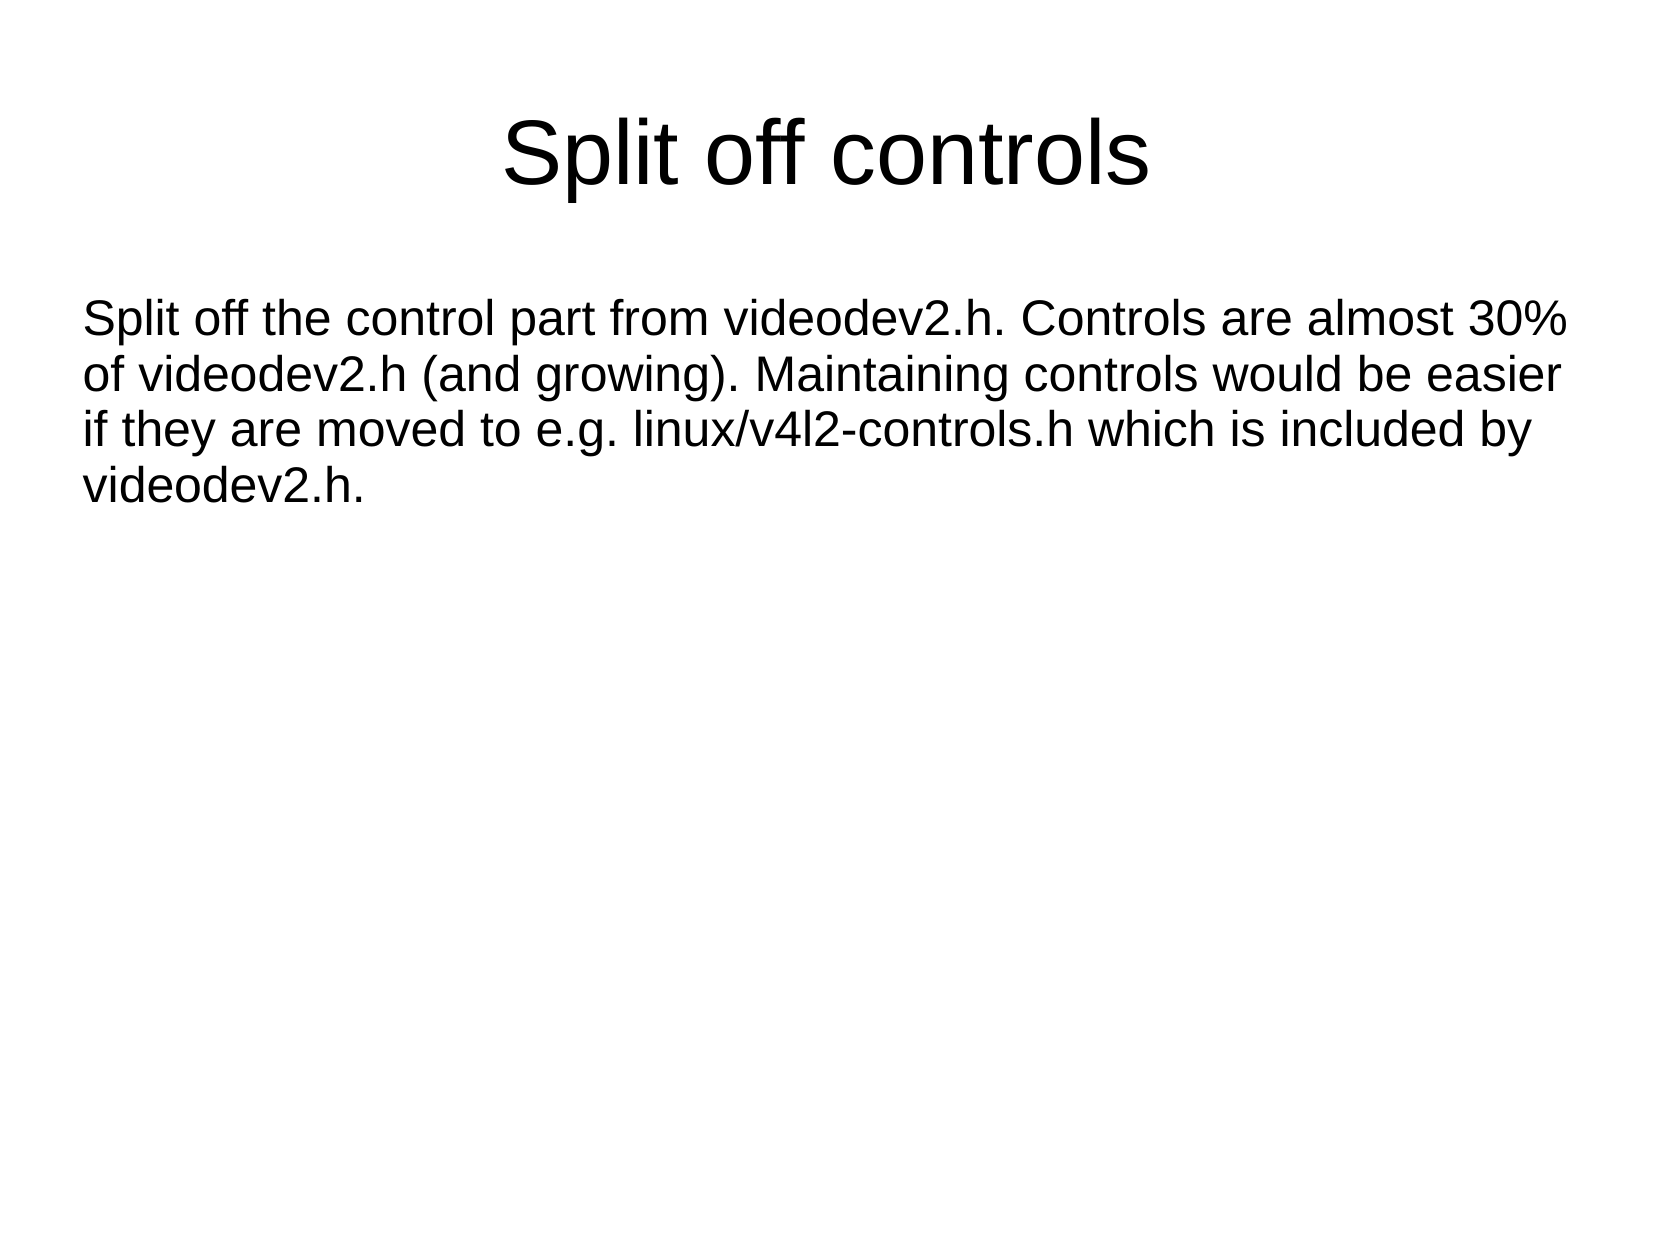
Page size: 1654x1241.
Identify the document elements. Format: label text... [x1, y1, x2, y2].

title Split off controls [82, 56, 1571, 250]
list Split off the control part from videodev2.h. Controls are almost 30% of videodev2.h (and growing). Maintaining controls would be easier if they are moved to e.g. linux/v4l2-controls.h which is included by videodev2.h. [82, 290, 1571, 1094]
